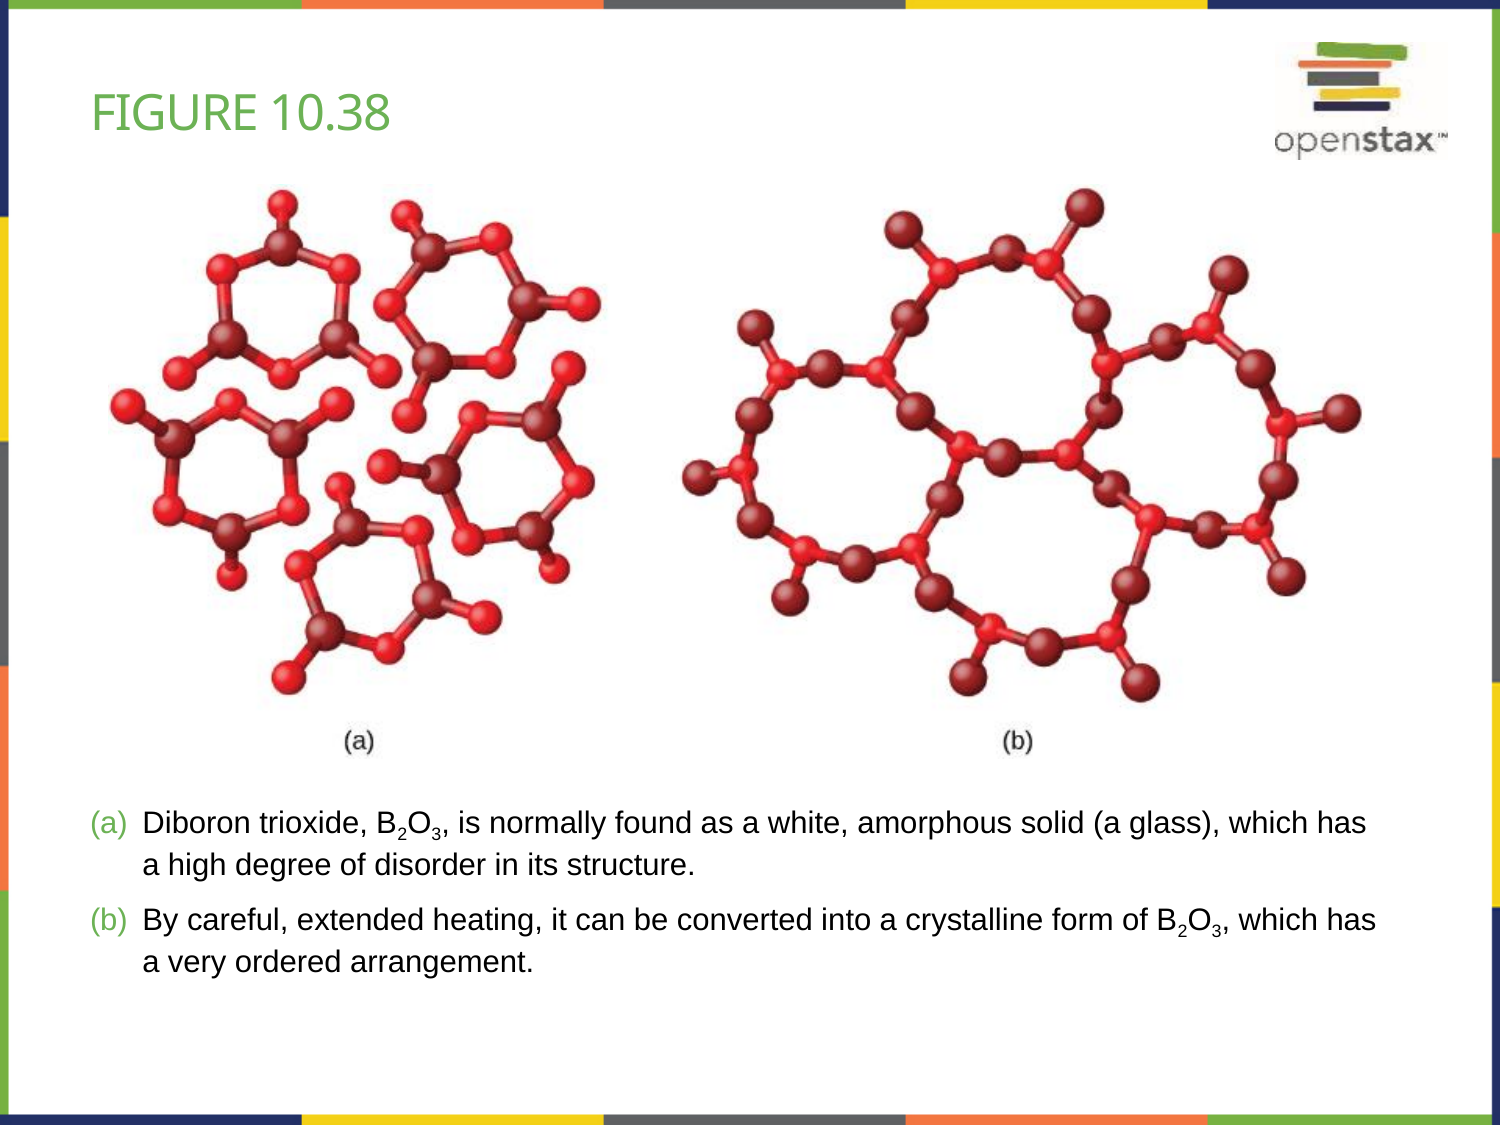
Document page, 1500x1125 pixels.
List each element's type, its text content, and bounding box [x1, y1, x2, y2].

title Figure 10.38 [75, 39, 1398, 148]
picture [0, 0, 1500, 1125]
list Diboron trioxide, B2O3, is normally found as a white, amorphous solid (a glass), which has a high degree of disorder in its structure. By careful, extended heating, it can be converted into a crystalline form of B2O3, which has a very ordered arrangement. [75, 794, 1398, 986]
